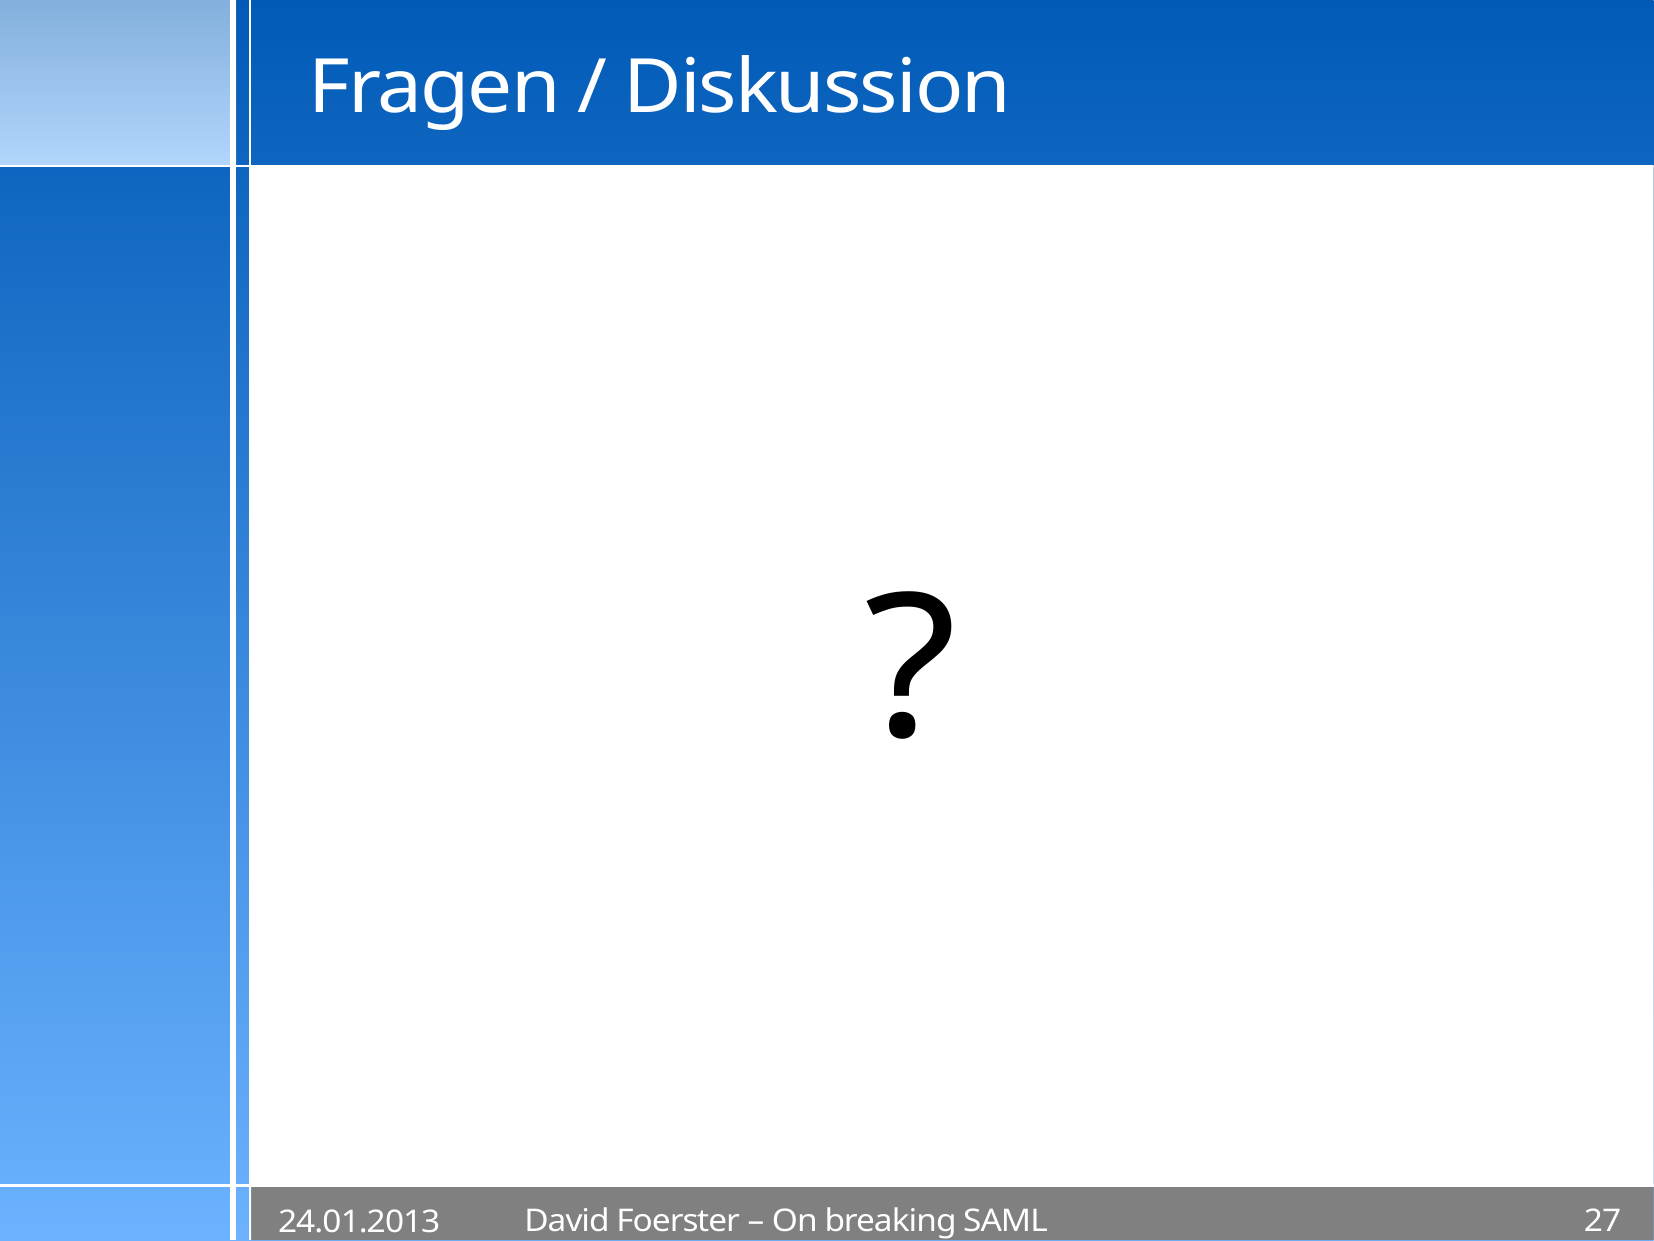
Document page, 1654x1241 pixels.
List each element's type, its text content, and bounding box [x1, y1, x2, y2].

title Fragen / Diskussion [273, 0, 1499, 187]
subtitle ? [283, 228, 1539, 1089]
